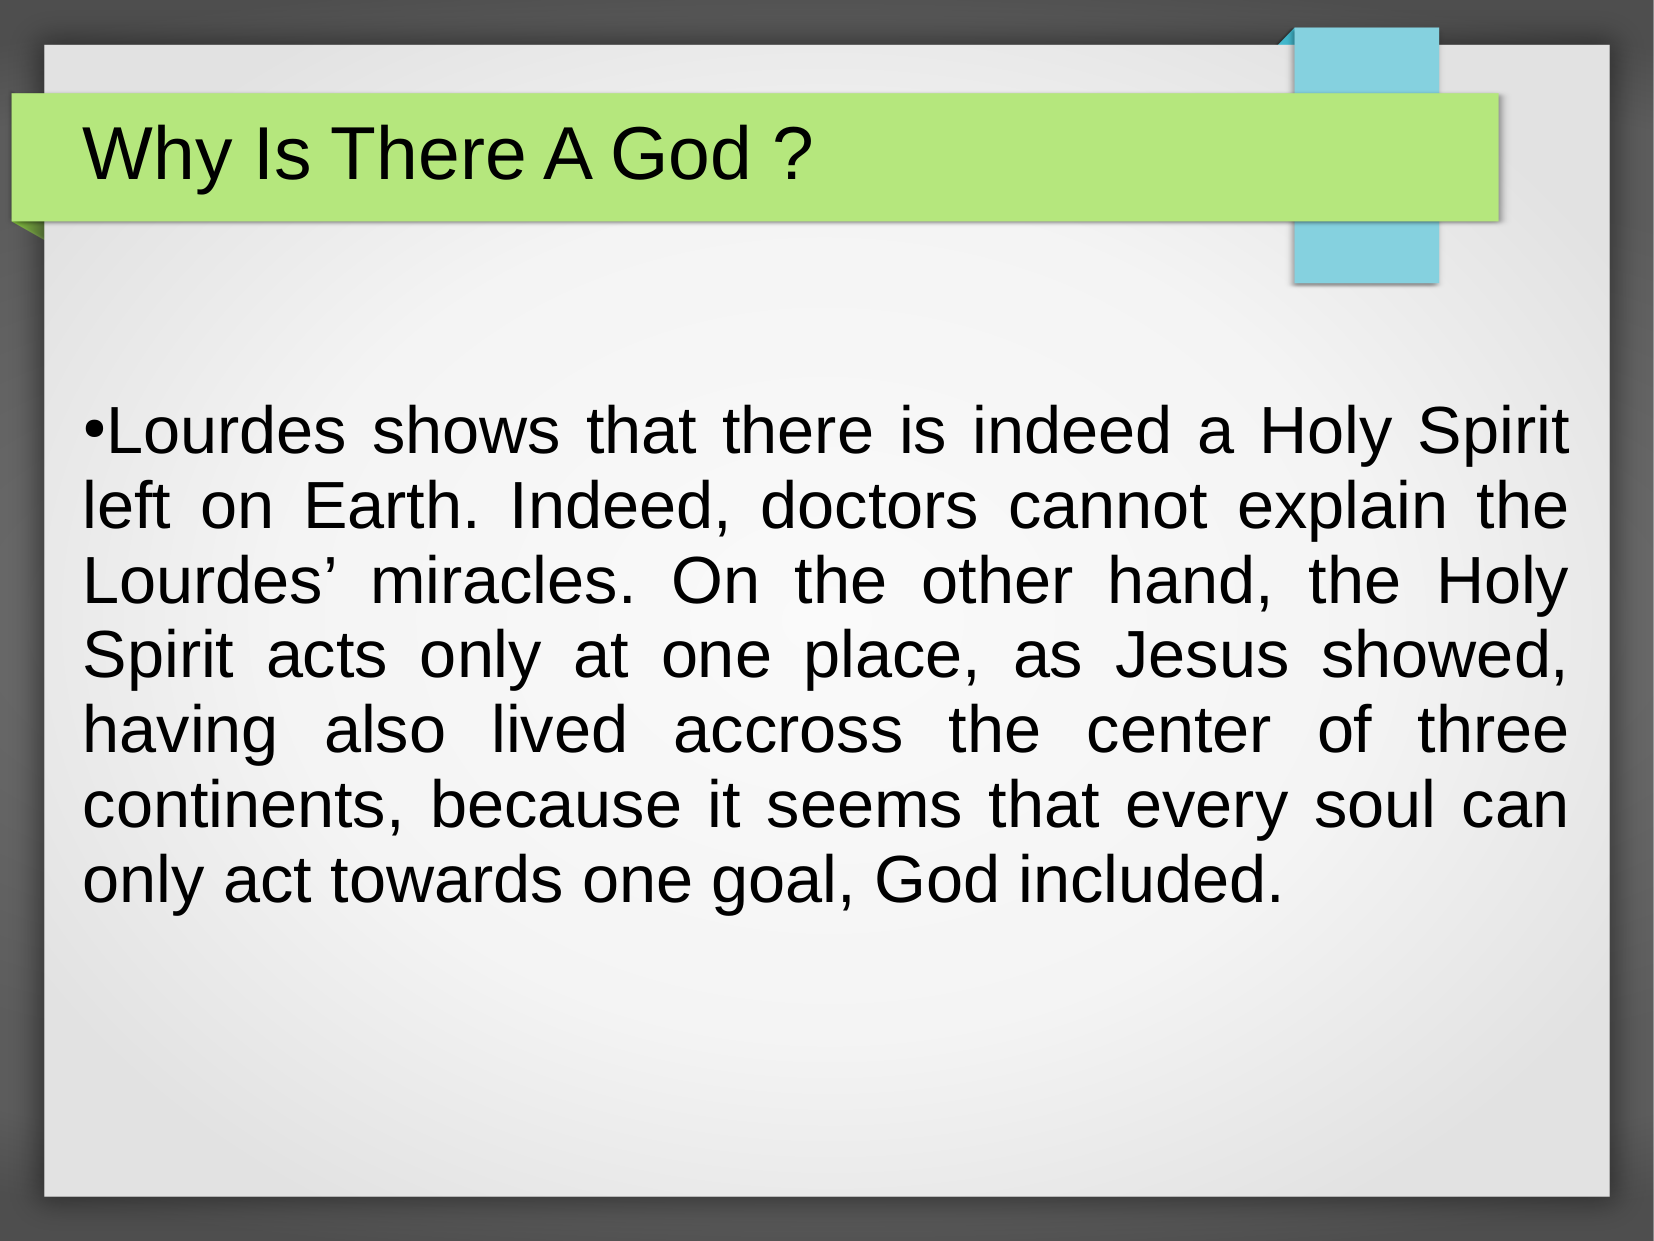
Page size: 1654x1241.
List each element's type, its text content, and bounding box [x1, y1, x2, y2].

title Why Is There A God ? [82, 94, 1264, 213]
picture [0, 0, 1654, 1241]
subtitle Lourdes shows that there is indeed a Holy Spirit left on Earth. Indeed, doctors cannot explain the Lourdes’ miracles. On the other hand, the Holy Spirit acts only at one place, as Jesus showed, having also lived accross the center of three continents, because it seems that every soul can only act towards one goal, God included. [82, 295, 1571, 1015]
